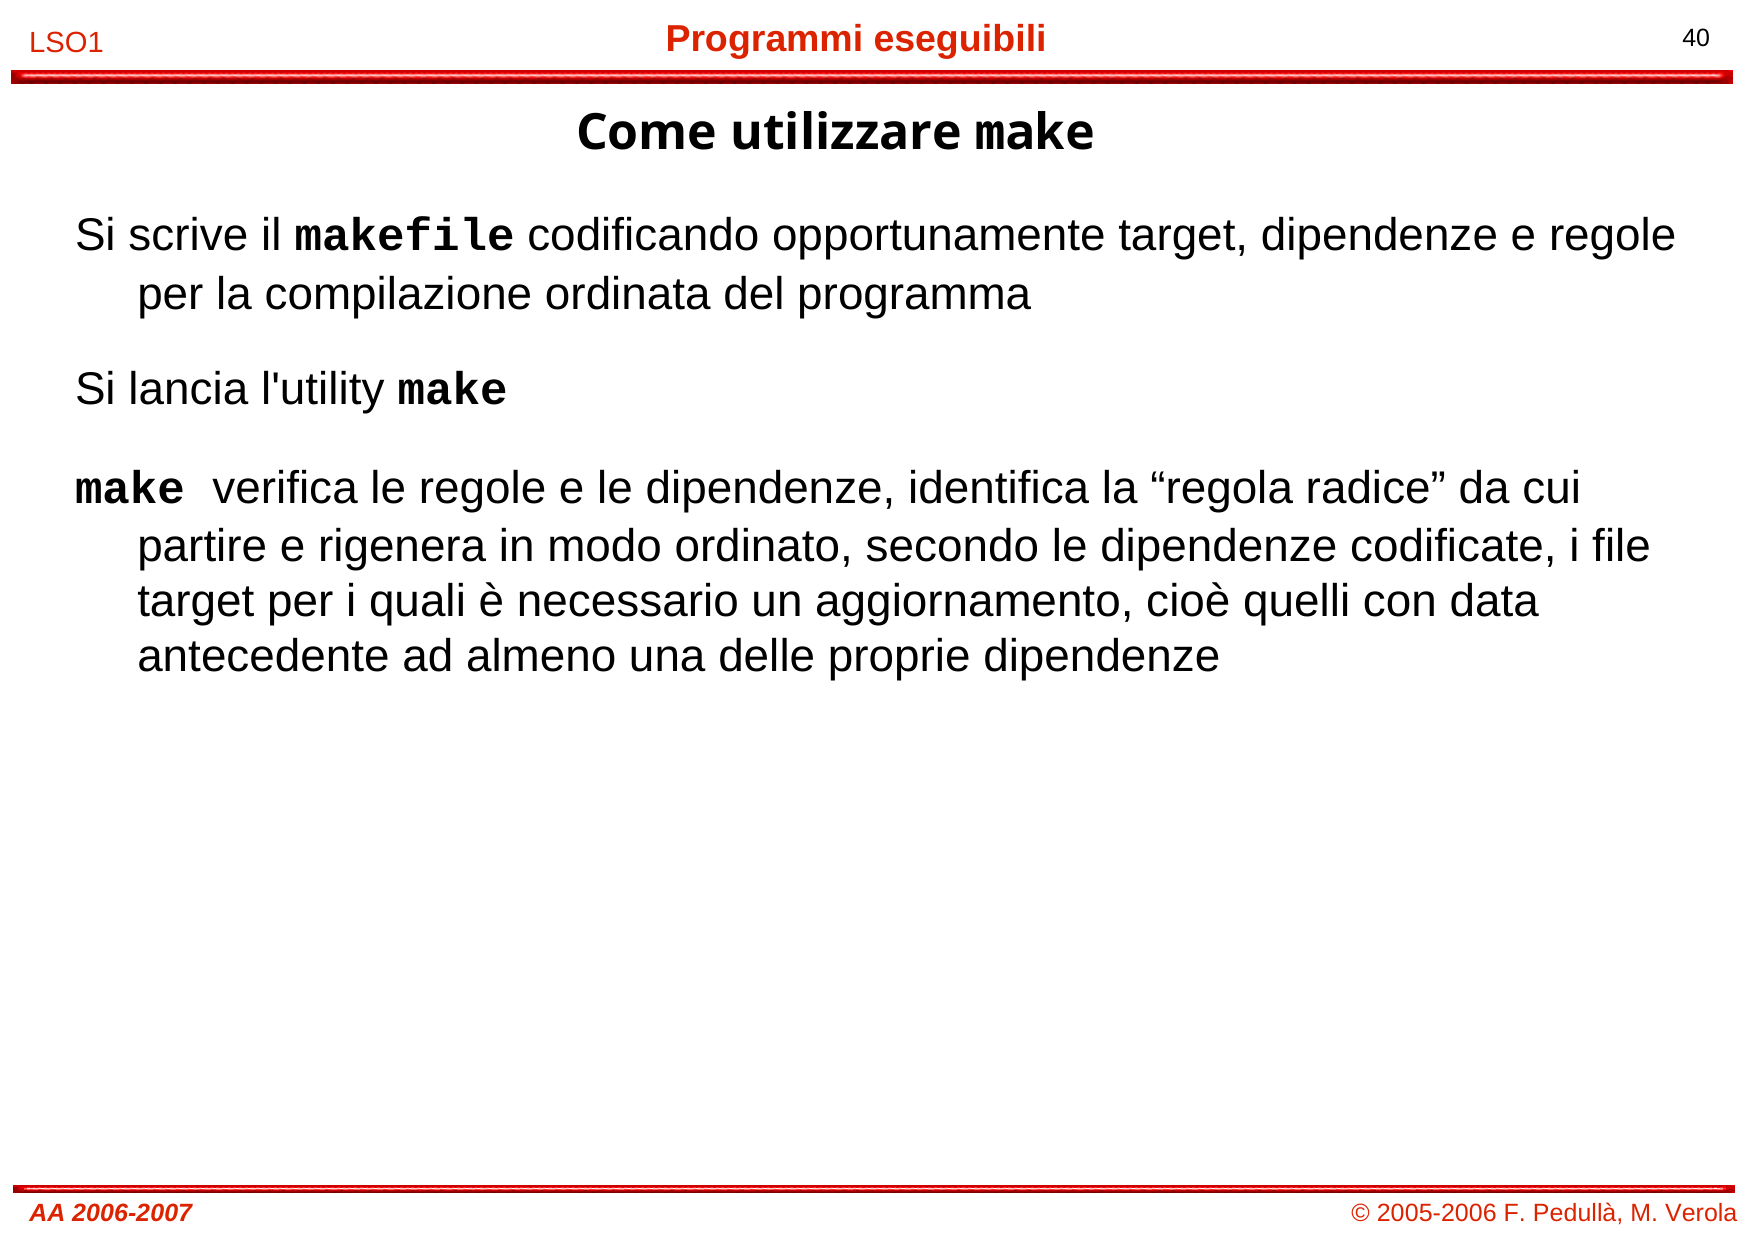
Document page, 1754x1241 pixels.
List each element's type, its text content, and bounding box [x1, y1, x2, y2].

list Si scrive il makefile codificando opportunamente target, dipendenze e regole per la compilazione ordinata del programma Si lancia l'utility make make verifica le regole e le dipendenze, identifica la “regola radice” da cui partire e rigenera in modo ordinato, secondo le dipendenze codificate, i file target per i quali è necessario un aggiornamento, cioè quelli con data antecedente ad almeno una delle proprie dipendenze [58, 200, 1696, 1058]
picture [13, 1185, 1735, 1193]
picture [11, 70, 1733, 84]
title Come utilizzare make [559, 76, 1182, 188]
